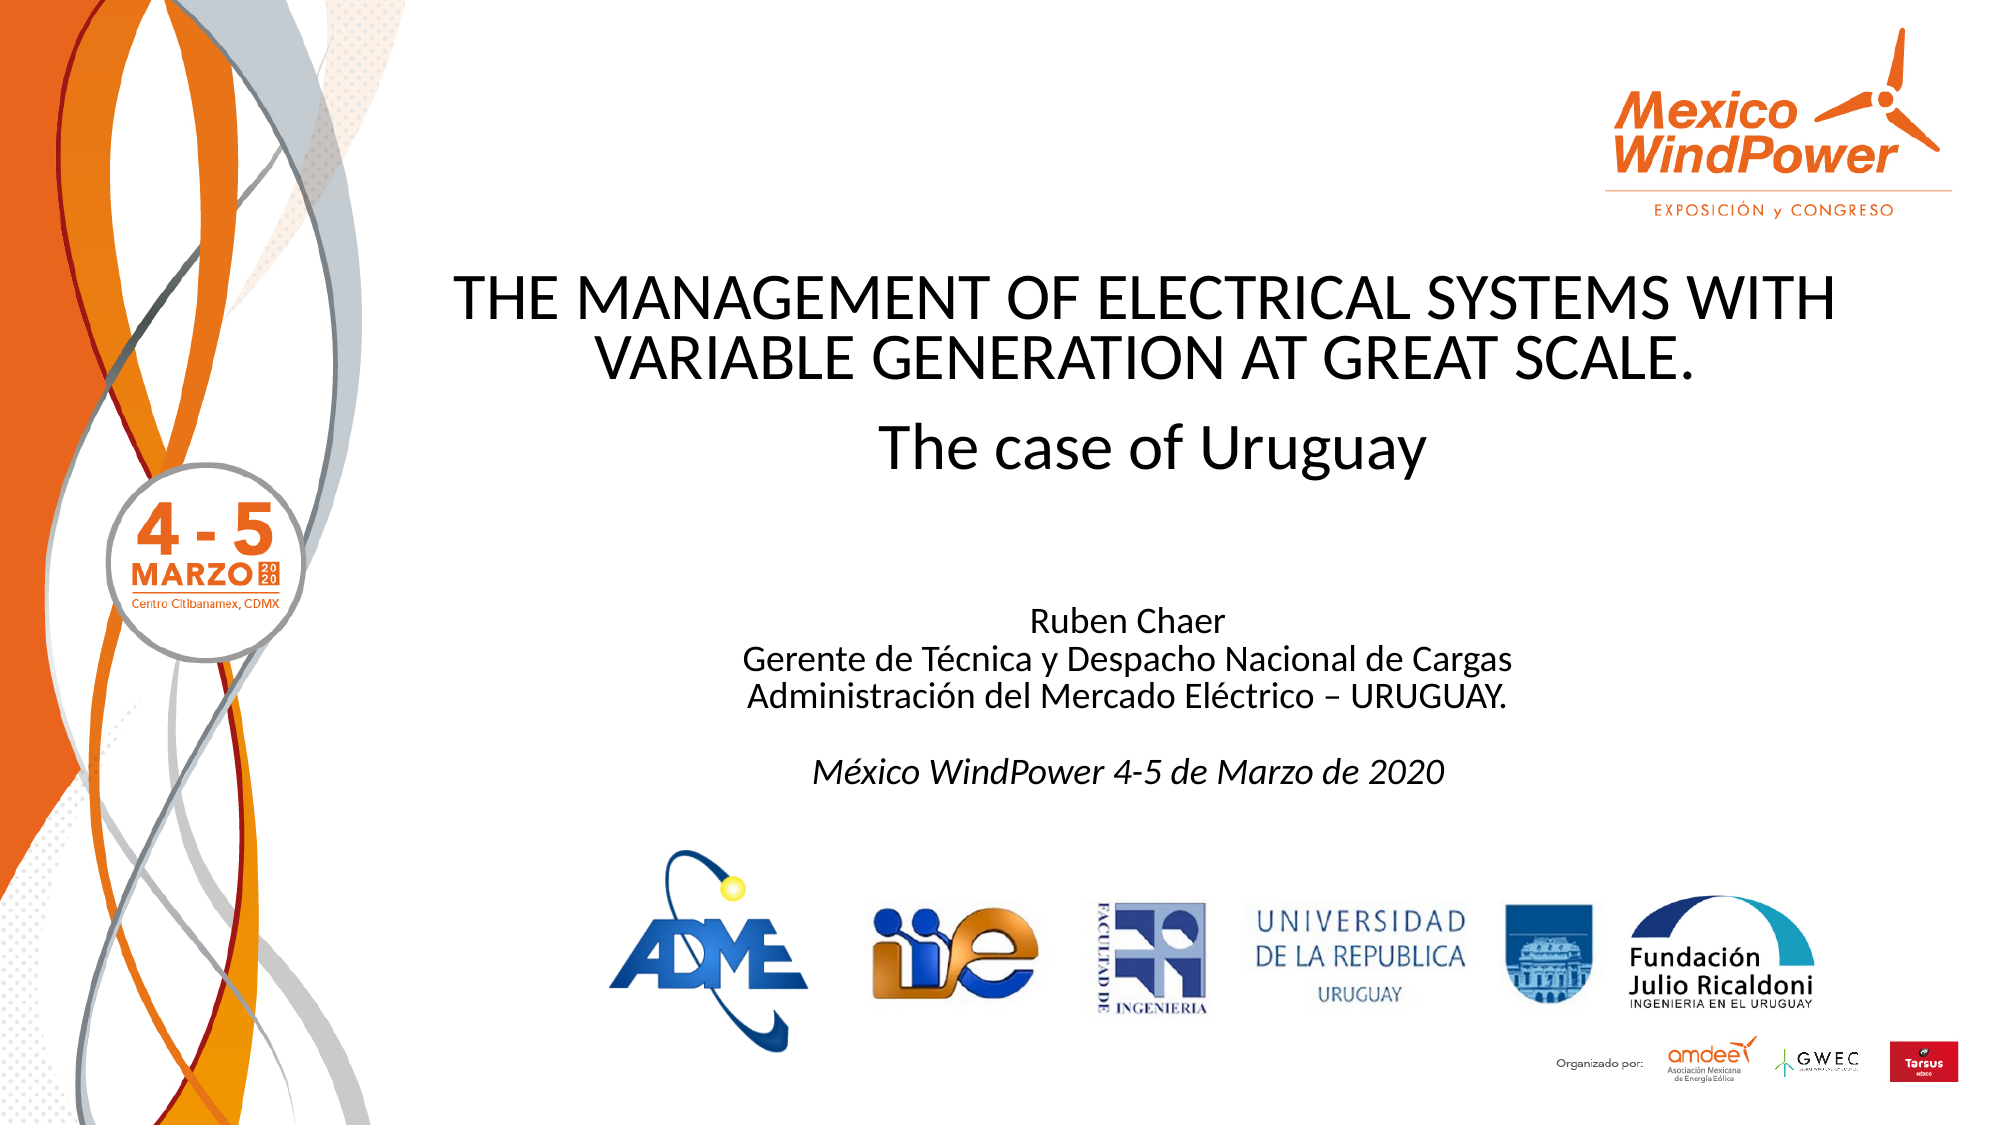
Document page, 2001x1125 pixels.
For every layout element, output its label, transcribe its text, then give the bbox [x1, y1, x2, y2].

picture [0, 0, 2001, 1125]
title Ruben Chaer Gerente de Técnica y Despacho Nacional de Cargas Administración del Mercado Eléctrico – URUGUAY. México WindPower 4-5 de Marzo de 2020 [614, 590, 1642, 809]
list THE MANAGEMENT OF ELECTRICAL SYSTEMS WITH VARIABLE GENERATION AT GREAT SCALE. The case of Uruguay [448, 271, 1843, 544]
